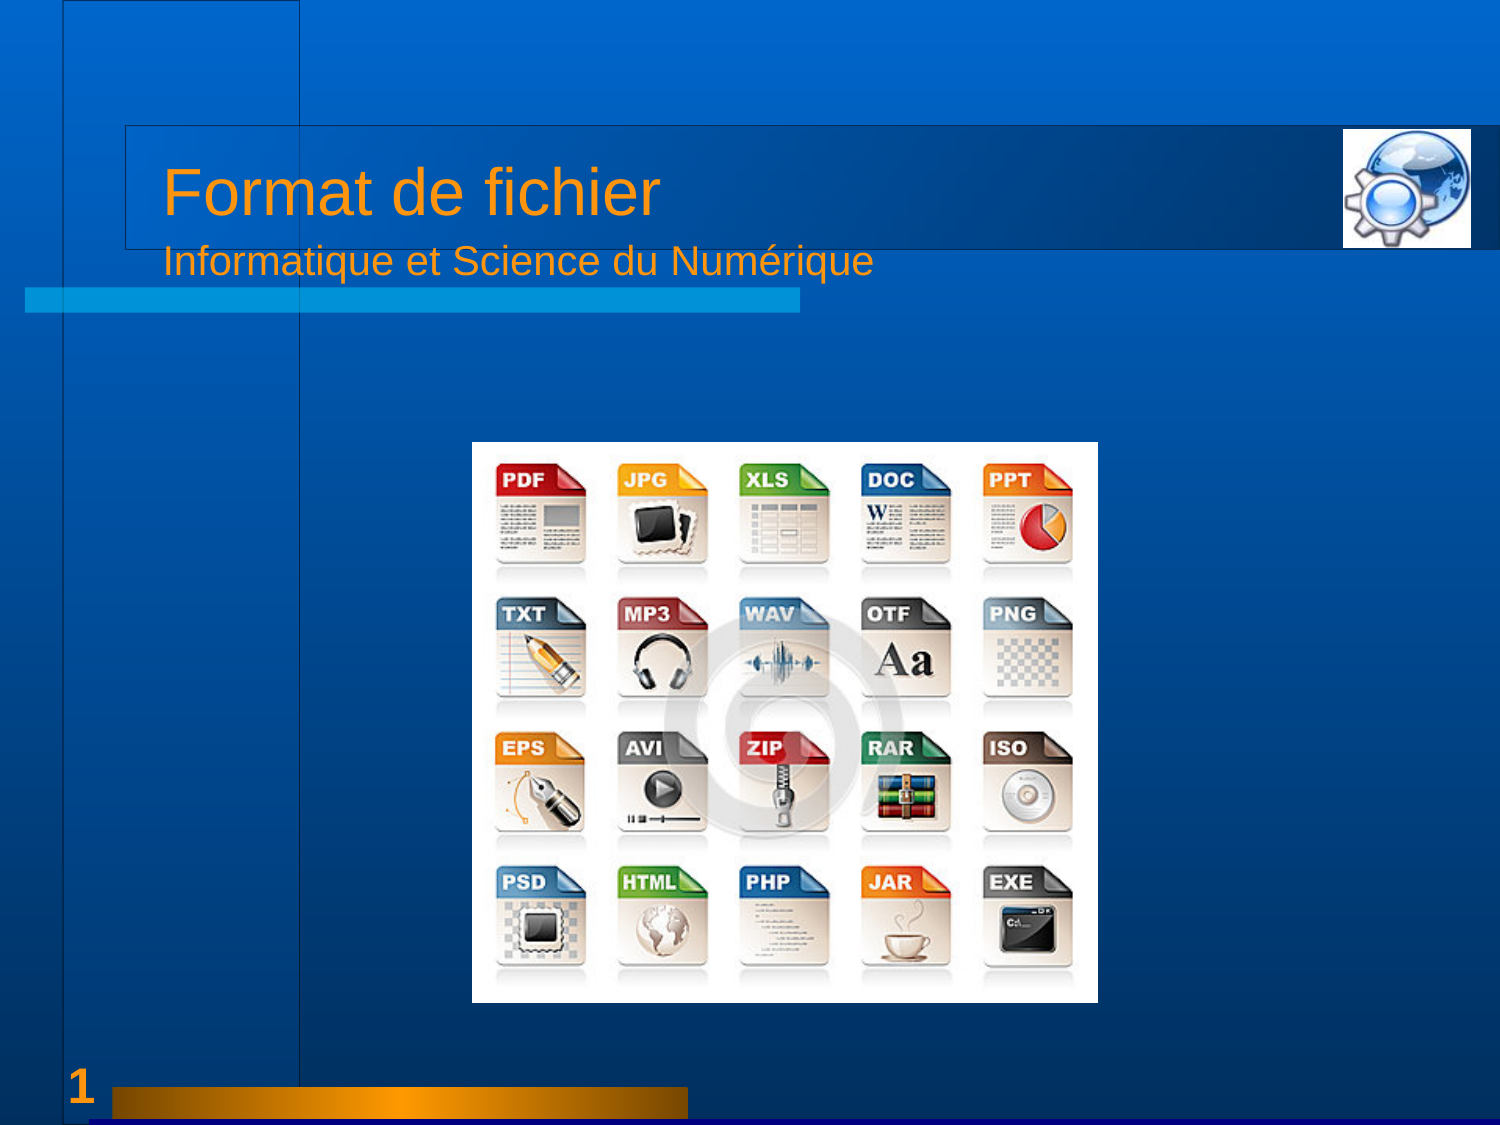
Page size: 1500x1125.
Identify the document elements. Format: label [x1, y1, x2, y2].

picture [472, 442, 1098, 1003]
picture [1343, 129, 1471, 248]
